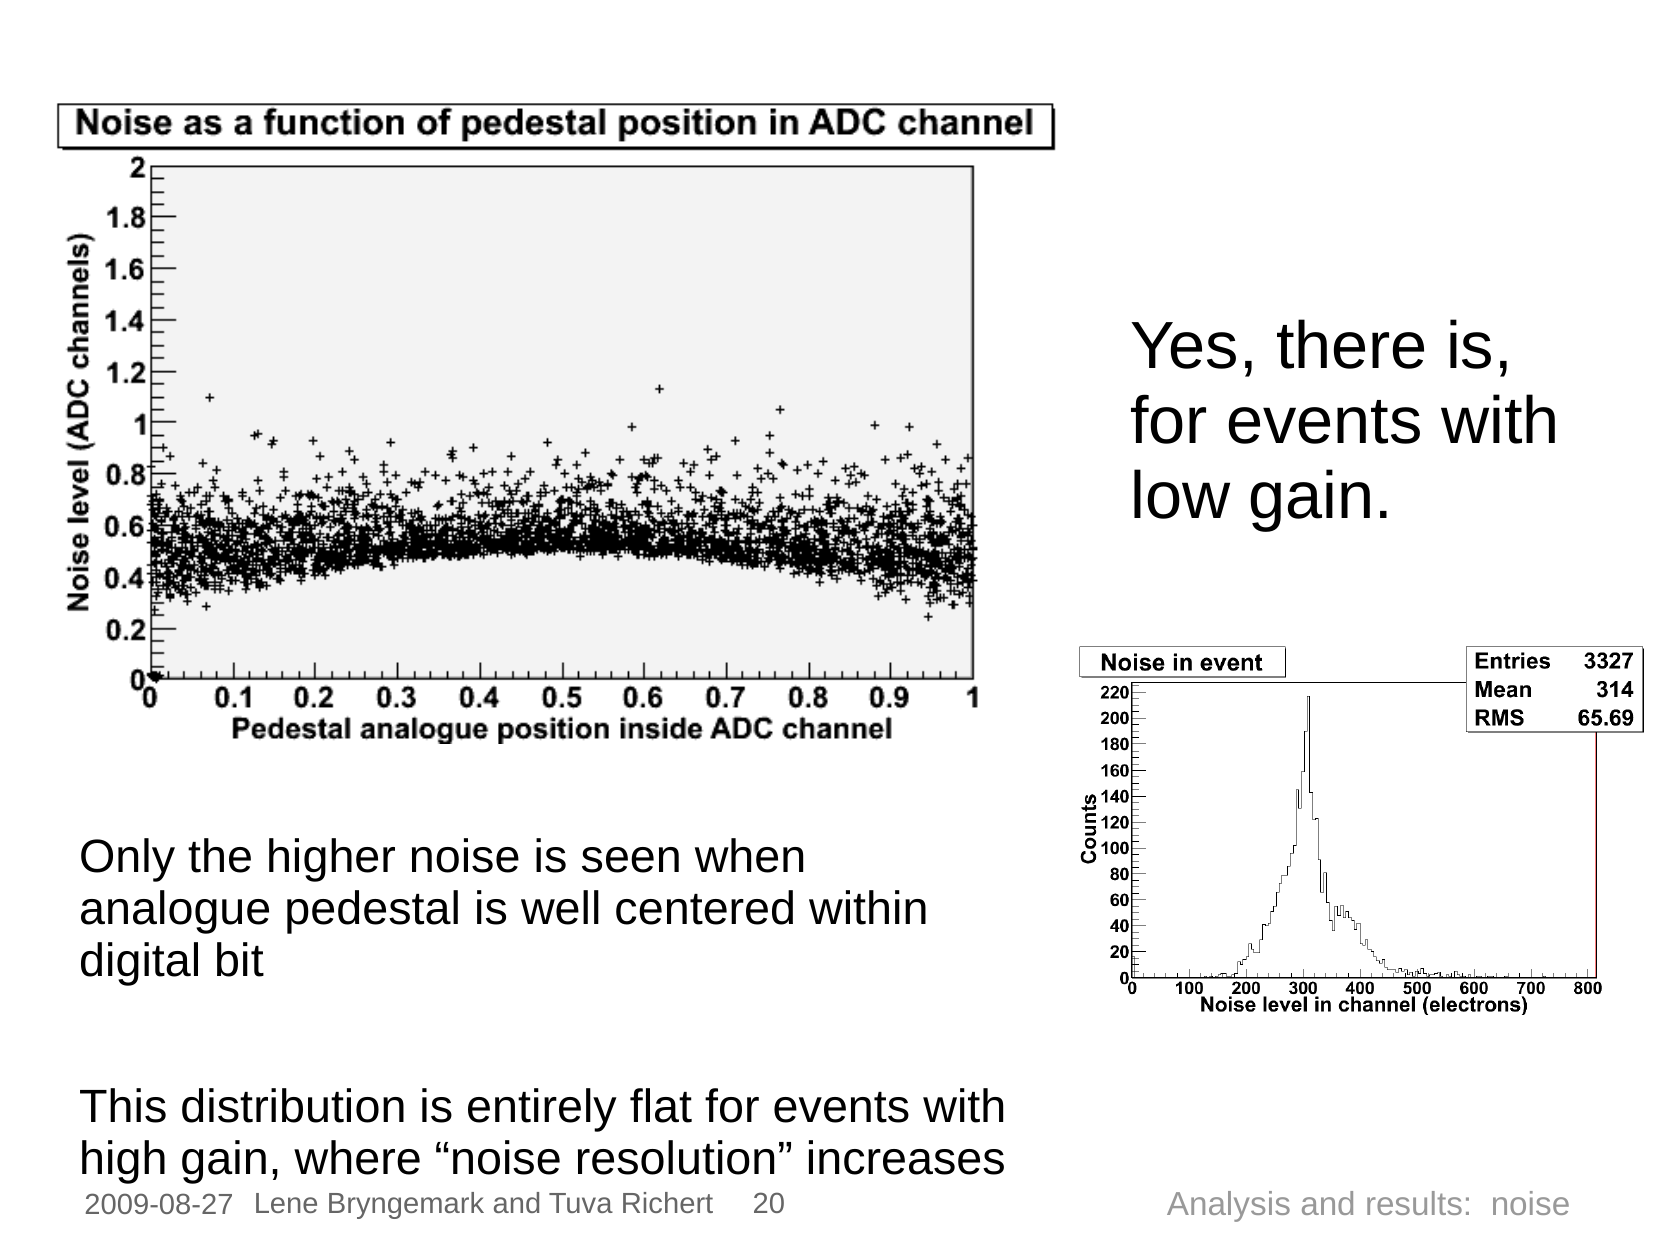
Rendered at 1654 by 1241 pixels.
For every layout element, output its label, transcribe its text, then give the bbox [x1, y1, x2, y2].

picture [49, 102, 1654, 1015]
list Only the higher noise is seen when analogue pedestal is well centered within digital bit This distribution is entirely flat for events with high gain, where “noise resolution” increases [79, 829, 1012, 1210]
title Analysis and results: noise [82, 1177, 1571, 1232]
text_box Yes, there is, for events with low gain. [1115, 300, 1578, 540]
